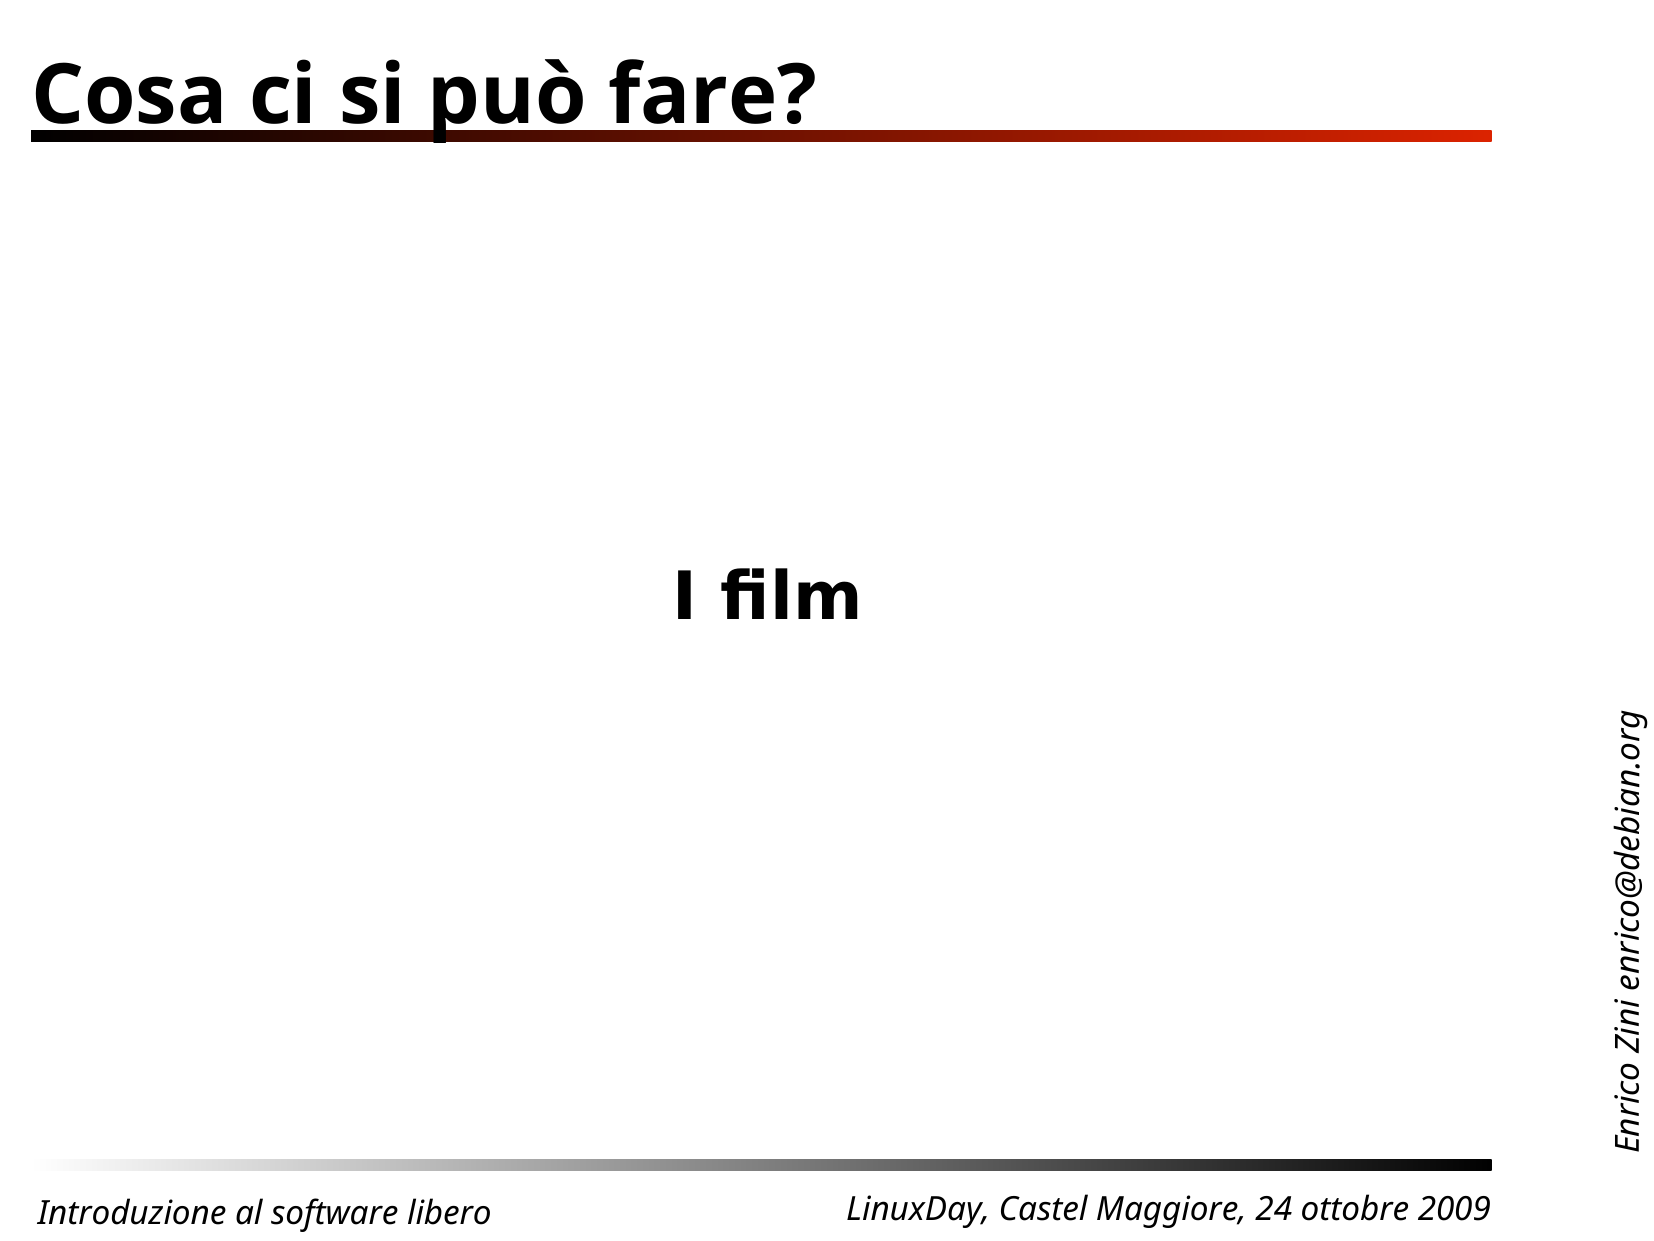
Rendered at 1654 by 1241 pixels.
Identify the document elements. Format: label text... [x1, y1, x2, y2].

text_box I film [672, 557, 889, 635]
text_box Cosa ci si può fare? [31, 34, 1438, 168]
